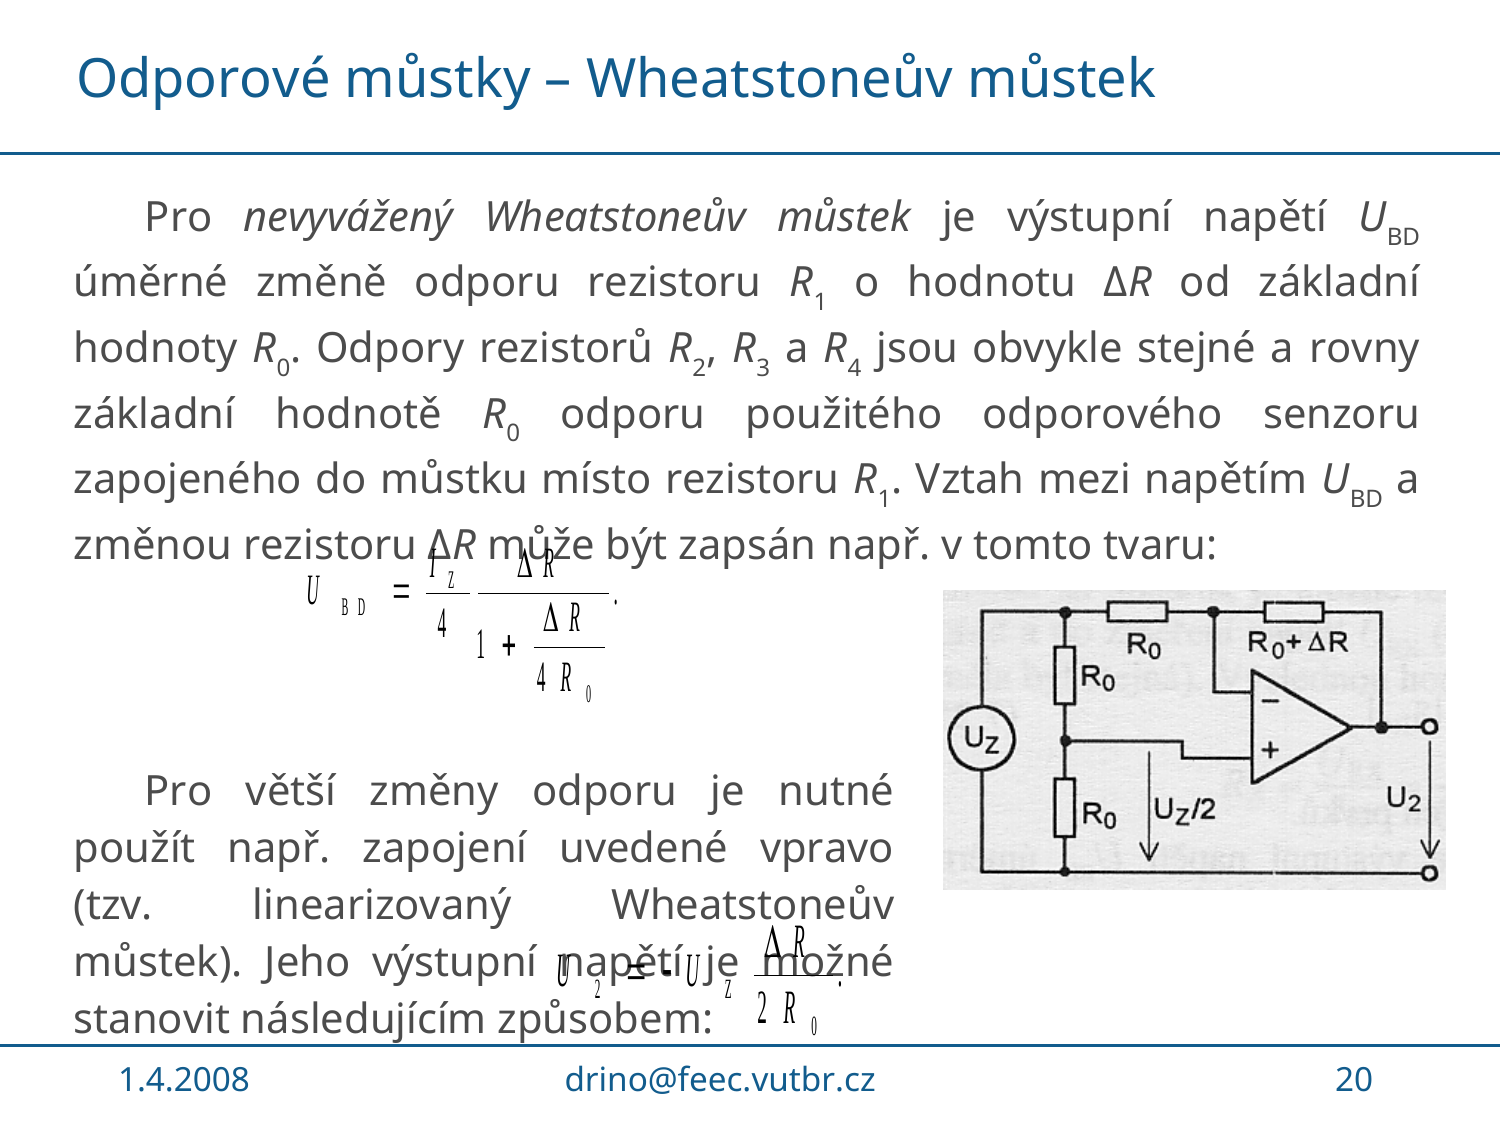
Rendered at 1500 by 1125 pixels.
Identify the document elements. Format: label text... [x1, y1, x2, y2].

text_box drino@feec.vutbr.cz [454, 1049, 987, 1125]
picture [943, 590, 1446, 890]
picture [303, 535, 630, 713]
picture [553, 910, 857, 1047]
text_box <číslo> [1075, 1049, 1388, 1125]
text_box 1.4.2008 [103, 1049, 432, 1125]
text_box Pro nevyvážený Wheatstoneův můstek je výstupní napětí UBD úměrné změně odporu rezistoru R1 o hodnotu ΔR od základní hodnoty R0. Odpory rezistorů R2, R3 a R4 jsou obvykle stejné a rovny základní hodnotě R0 odporu použitého odporového senzoru zapojeného do můstku místo rezistoru R1. Vztah mezi napětím UBD a změnou rezistoru ΔR může být zapsán např. v tomto tvaru: Pro větší změny odporu je nutné použít např. zapojení uvedené vpravo (tzv. linearizovaný Wheatstoneův můstek). Jeho výstupní napětí je možné stanovit následujícím způsobem: [59, 178, 1442, 1044]
title Odporové můstky – Wheatstoneův můstek [0, 0, 1500, 152]
